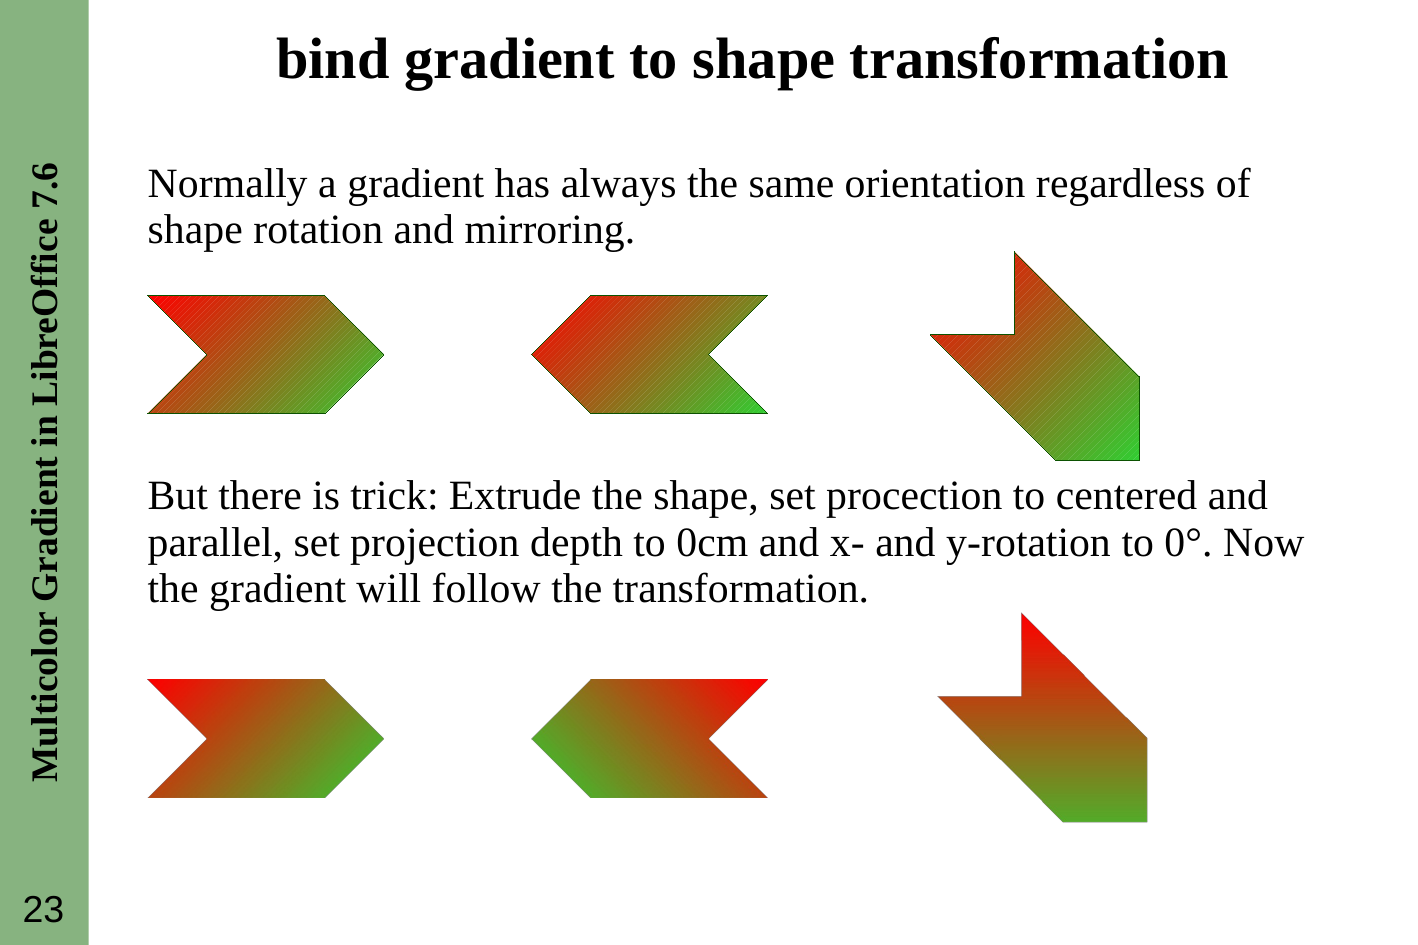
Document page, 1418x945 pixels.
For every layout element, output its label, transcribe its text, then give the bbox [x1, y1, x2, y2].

text_box But there is trick: Extrude the shape, set procection to centered and parallel, set projection depth to 0cm and x‑ and y‑rotation to 0°. Now the gradient will follow the transformation. [147, 472, 1329, 612]
text_box [147, 295, 384, 414]
text_box [531, 295, 768, 414]
text_box [940, 615, 1147, 822]
title bind gradient to shape transformation [88, 0, 1418, 119]
text_box [149, 679, 383, 798]
text_box [930, 251, 1140, 461]
text_box [533, 679, 767, 797]
text_box Normally a gradient has always the same orientation regardless of shape rotation and mirroring. [147, 160, 1329, 253]
